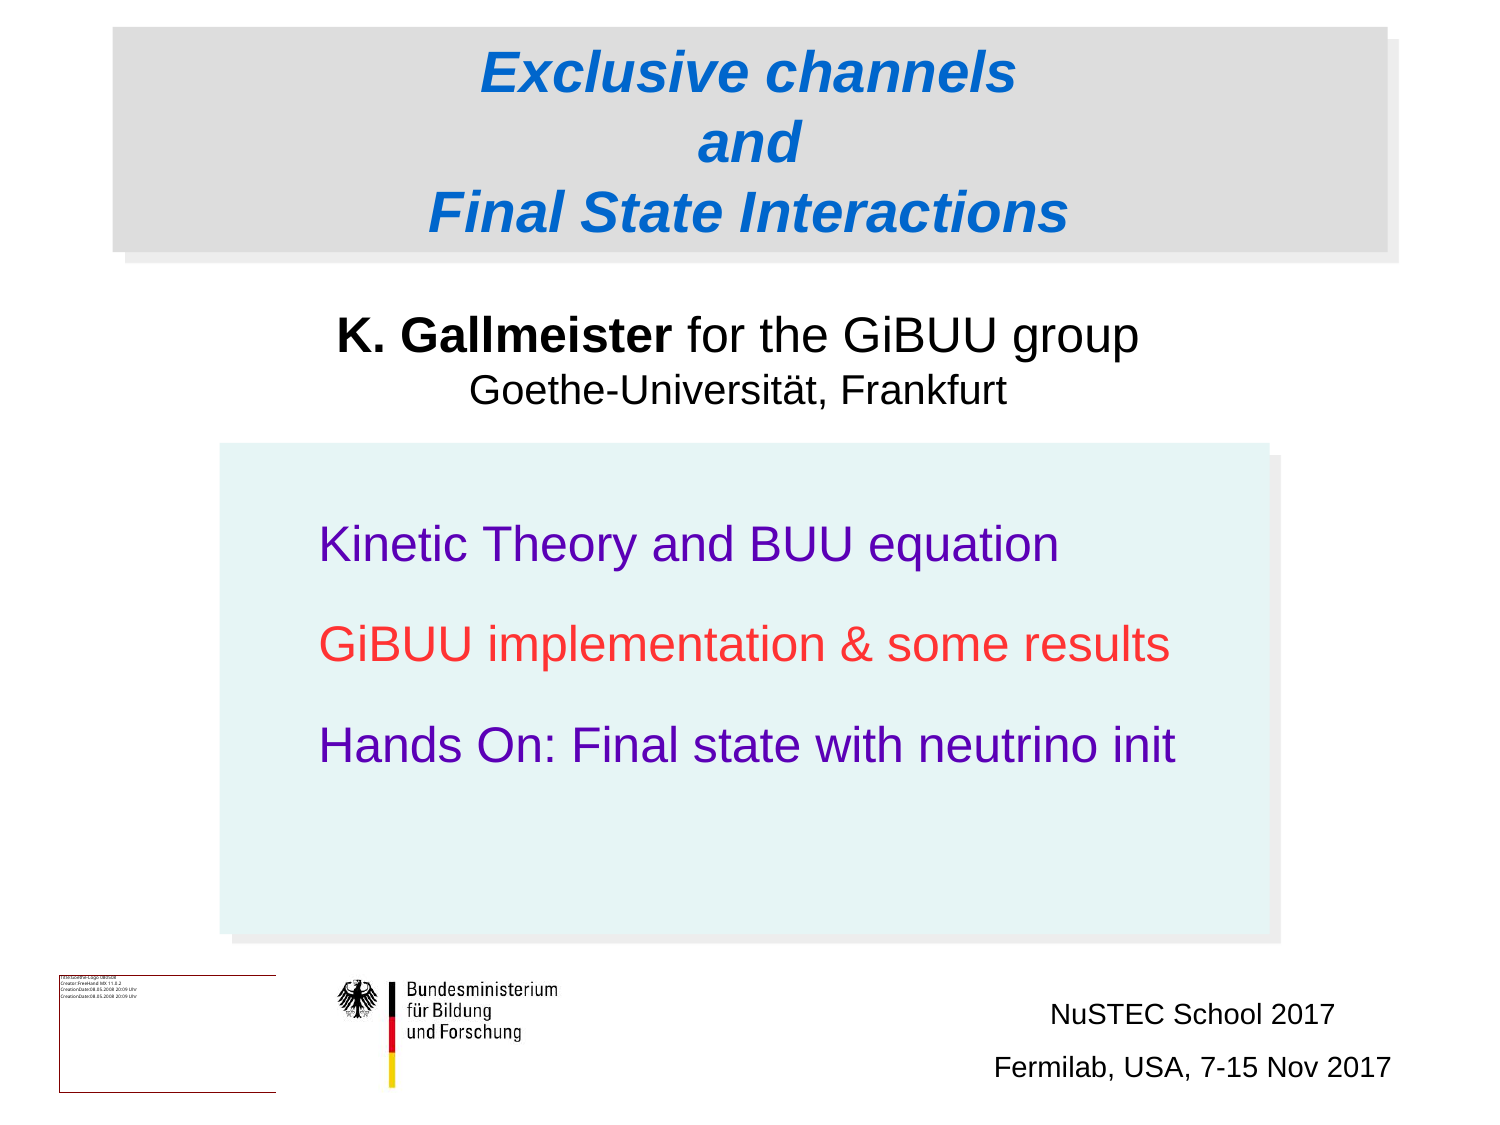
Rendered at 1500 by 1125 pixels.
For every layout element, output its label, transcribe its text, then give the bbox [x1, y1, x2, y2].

title Exclusive channels and Final State Interactions [112, 26, 1388, 253]
picture [331, 974, 562, 1093]
picture [59, 974, 276, 1093]
subtitle Kinetic Theory and BUU equation GiBUU implementation & some results Hands On: Final state with neutrino init [219, 442, 1270, 935]
